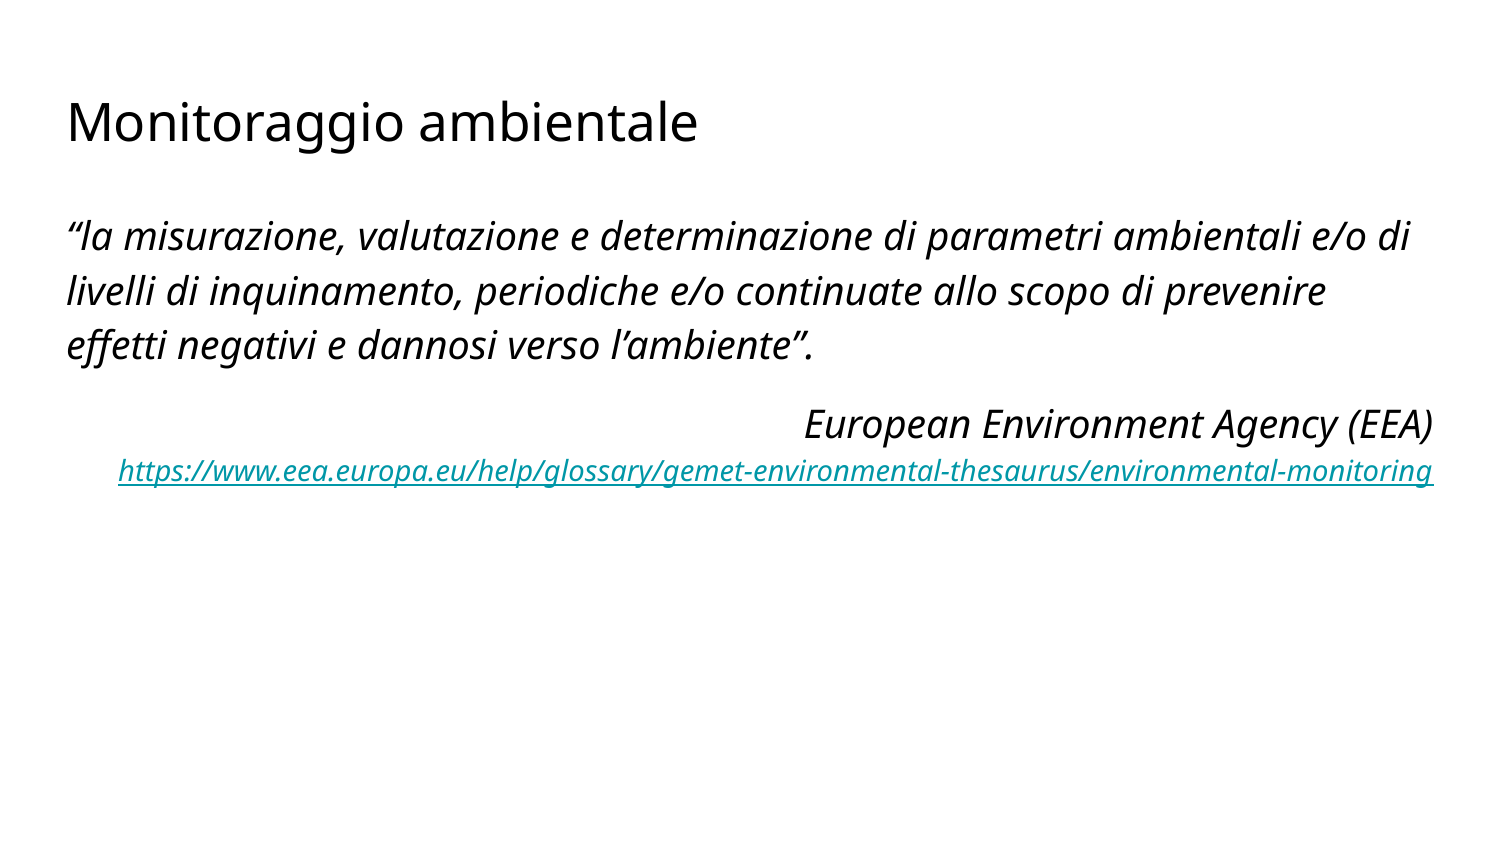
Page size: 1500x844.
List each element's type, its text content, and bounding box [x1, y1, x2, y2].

list “la misurazione, valutazione e determinazione di parametri ambientali e/o di livelli di inquinamento, periodiche e/o continuate allo scopo di prevenire effetti negativi e dannosi verso l’ambiente”. European Environment Agency (EEA) https://www.eea.europa.eu/help/glossary/gemet-environmental-thesaurus/environmental-monitoring [51, 189, 1449, 750]
title Monitoraggio ambientale [51, 72, 1449, 167]
